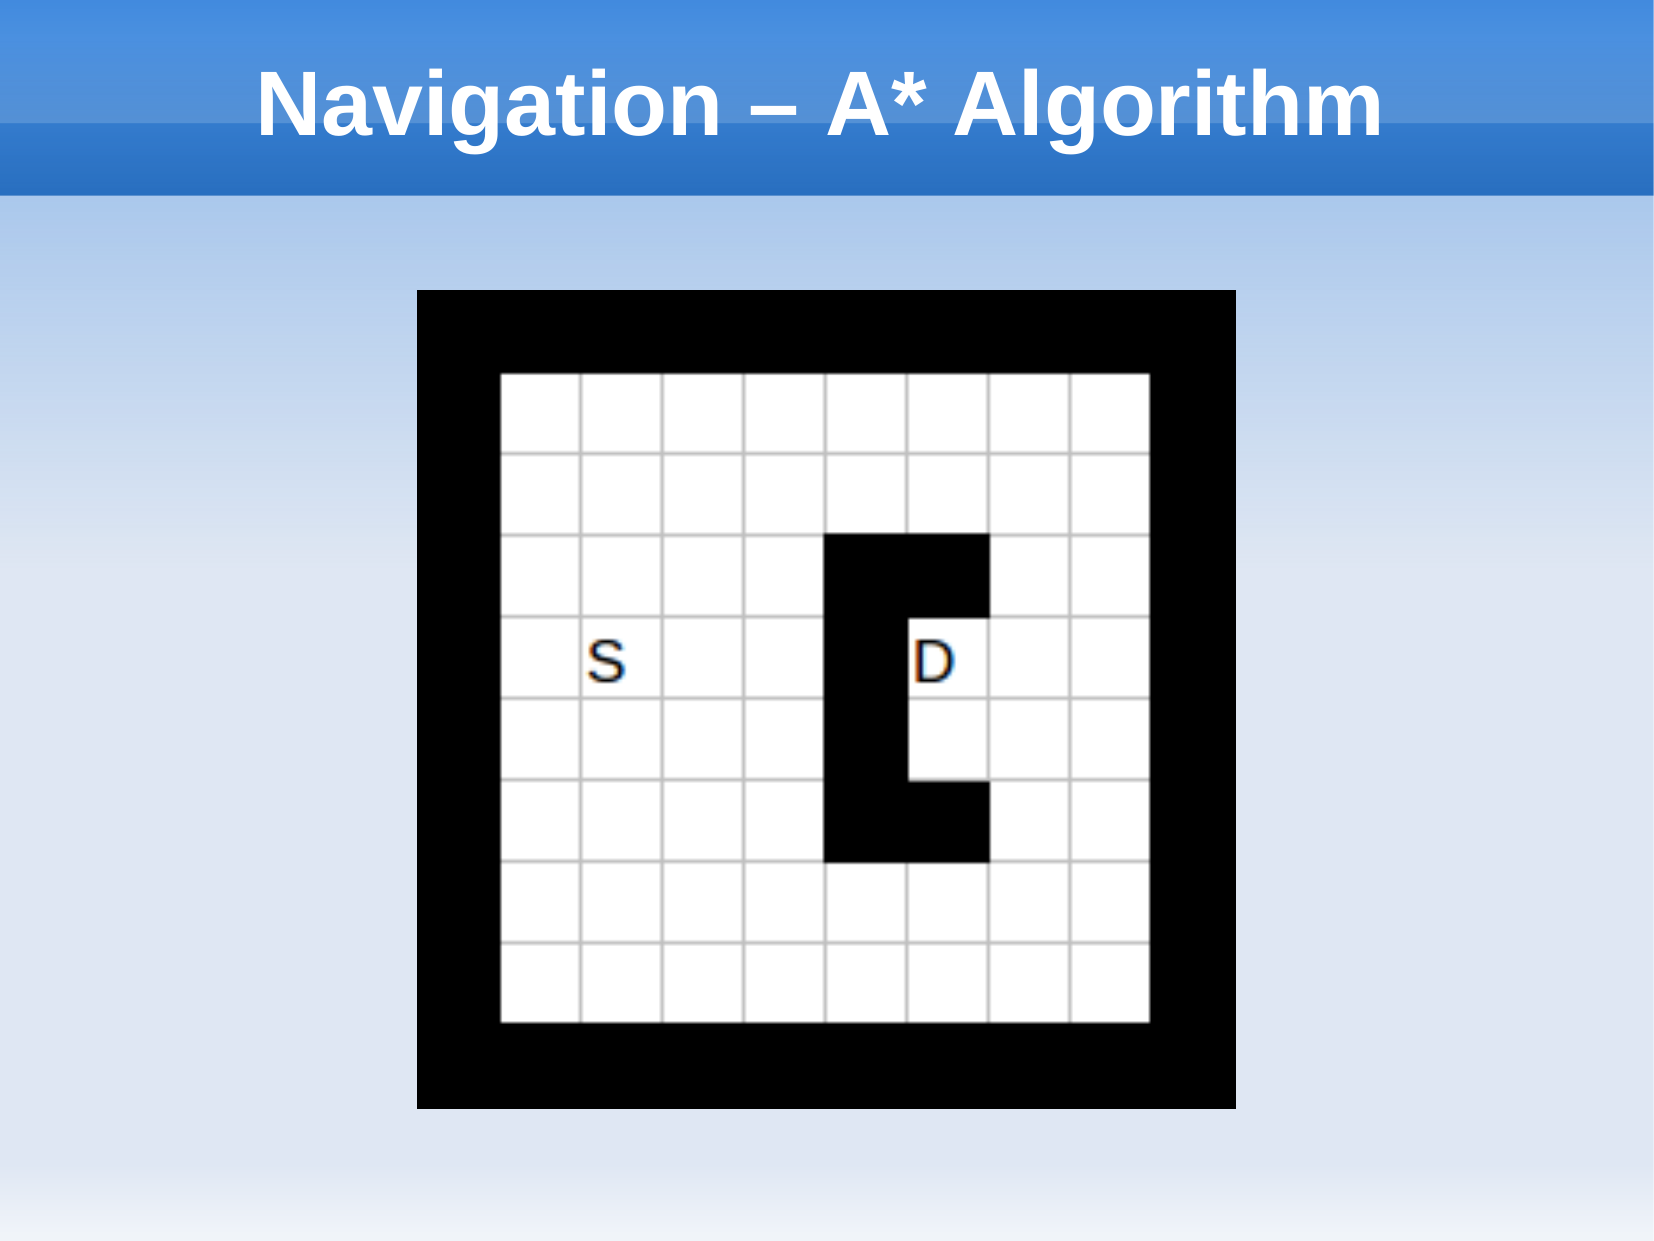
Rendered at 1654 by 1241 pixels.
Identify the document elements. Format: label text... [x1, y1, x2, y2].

picture [0, 0, 1654, 1241]
title Navigation – A* Algorithm [76, 0, 1565, 208]
